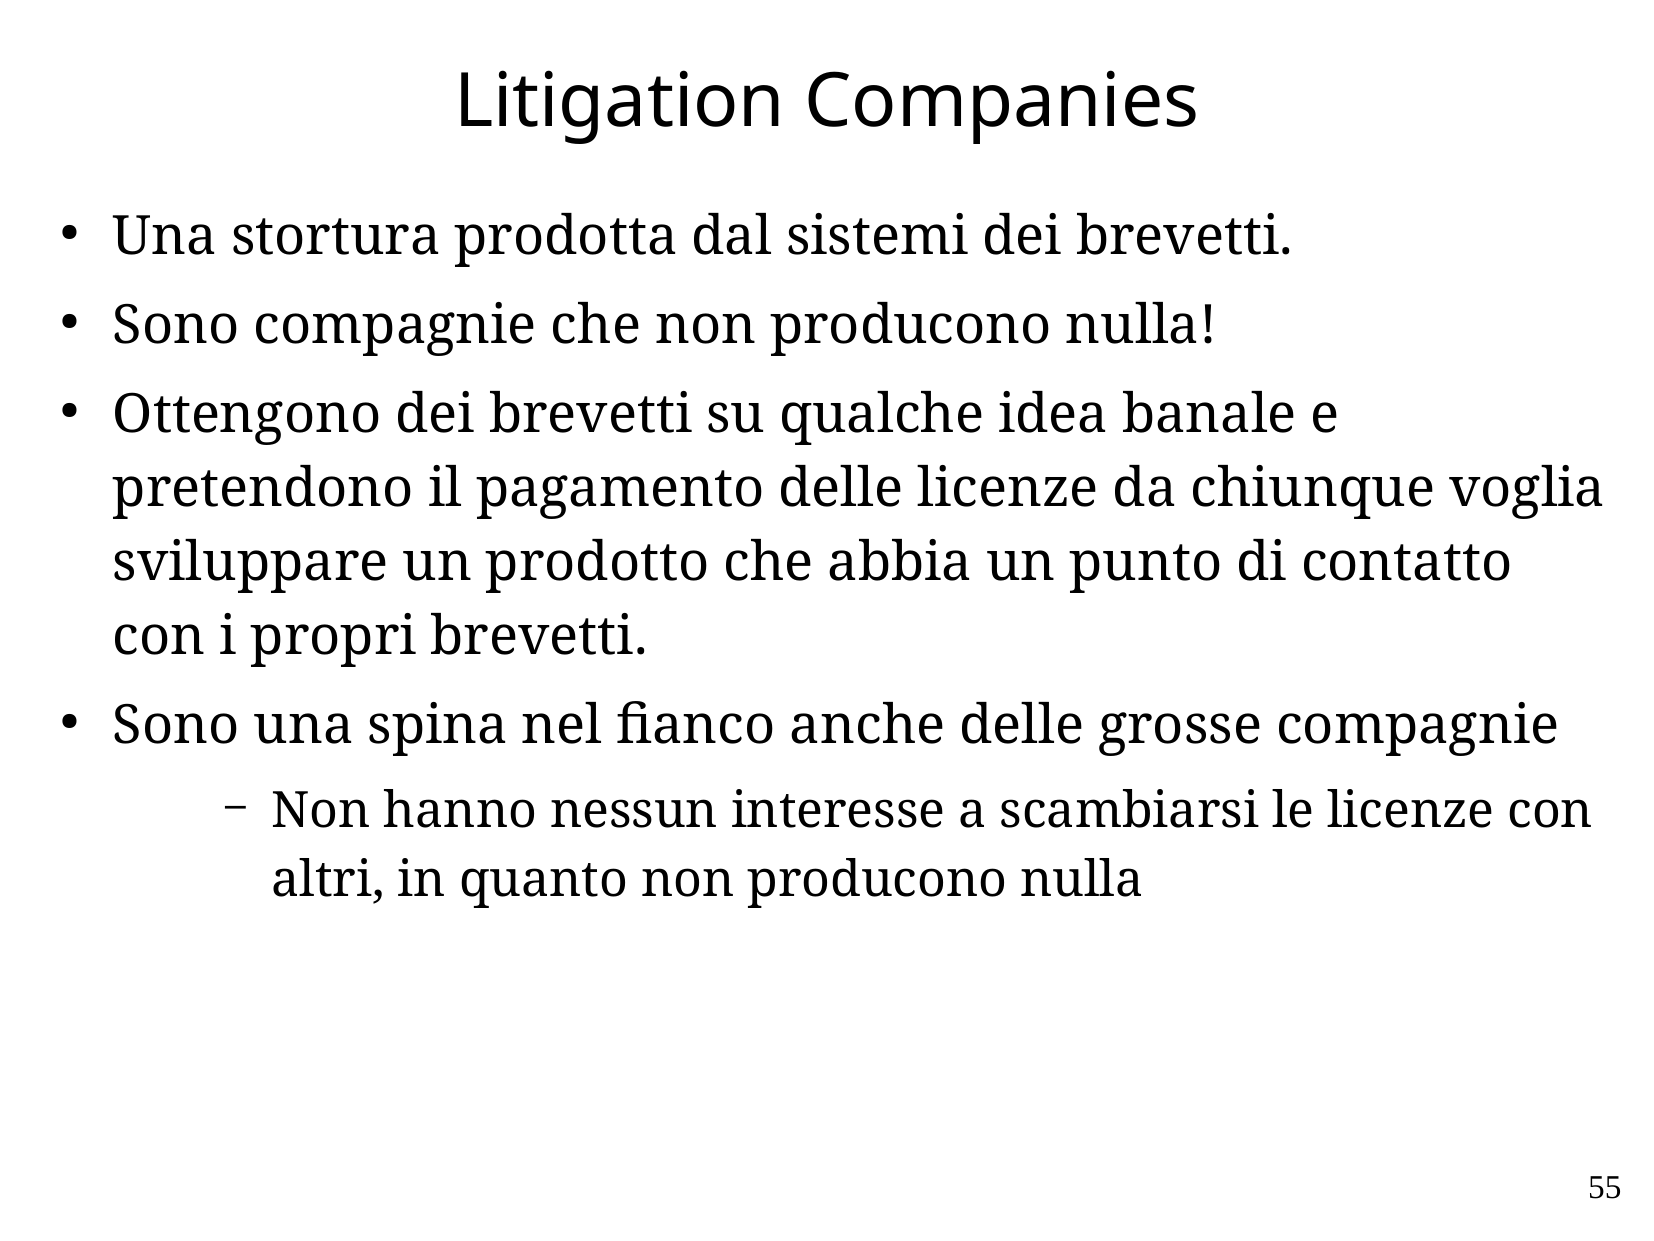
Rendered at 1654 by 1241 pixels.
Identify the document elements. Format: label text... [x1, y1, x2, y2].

title Litigation Companies [37, 30, 1617, 166]
list Una stortura prodotta dal sistemi dei brevetti. Sono compagnie che non producono nulla! Ottengono dei brevetti su qualche idea banale e pretendono il pagamento delle licenze da chiunque voglia sviluppare un prodotto che abbia un punto di contatto con i propri brevetti. Sono una spina nel fianco anche delle grosse compagnie Non hanno nessun interesse a scambiarsi le licenze con altri, in quanto non producono nulla [42, 196, 1612, 1187]
